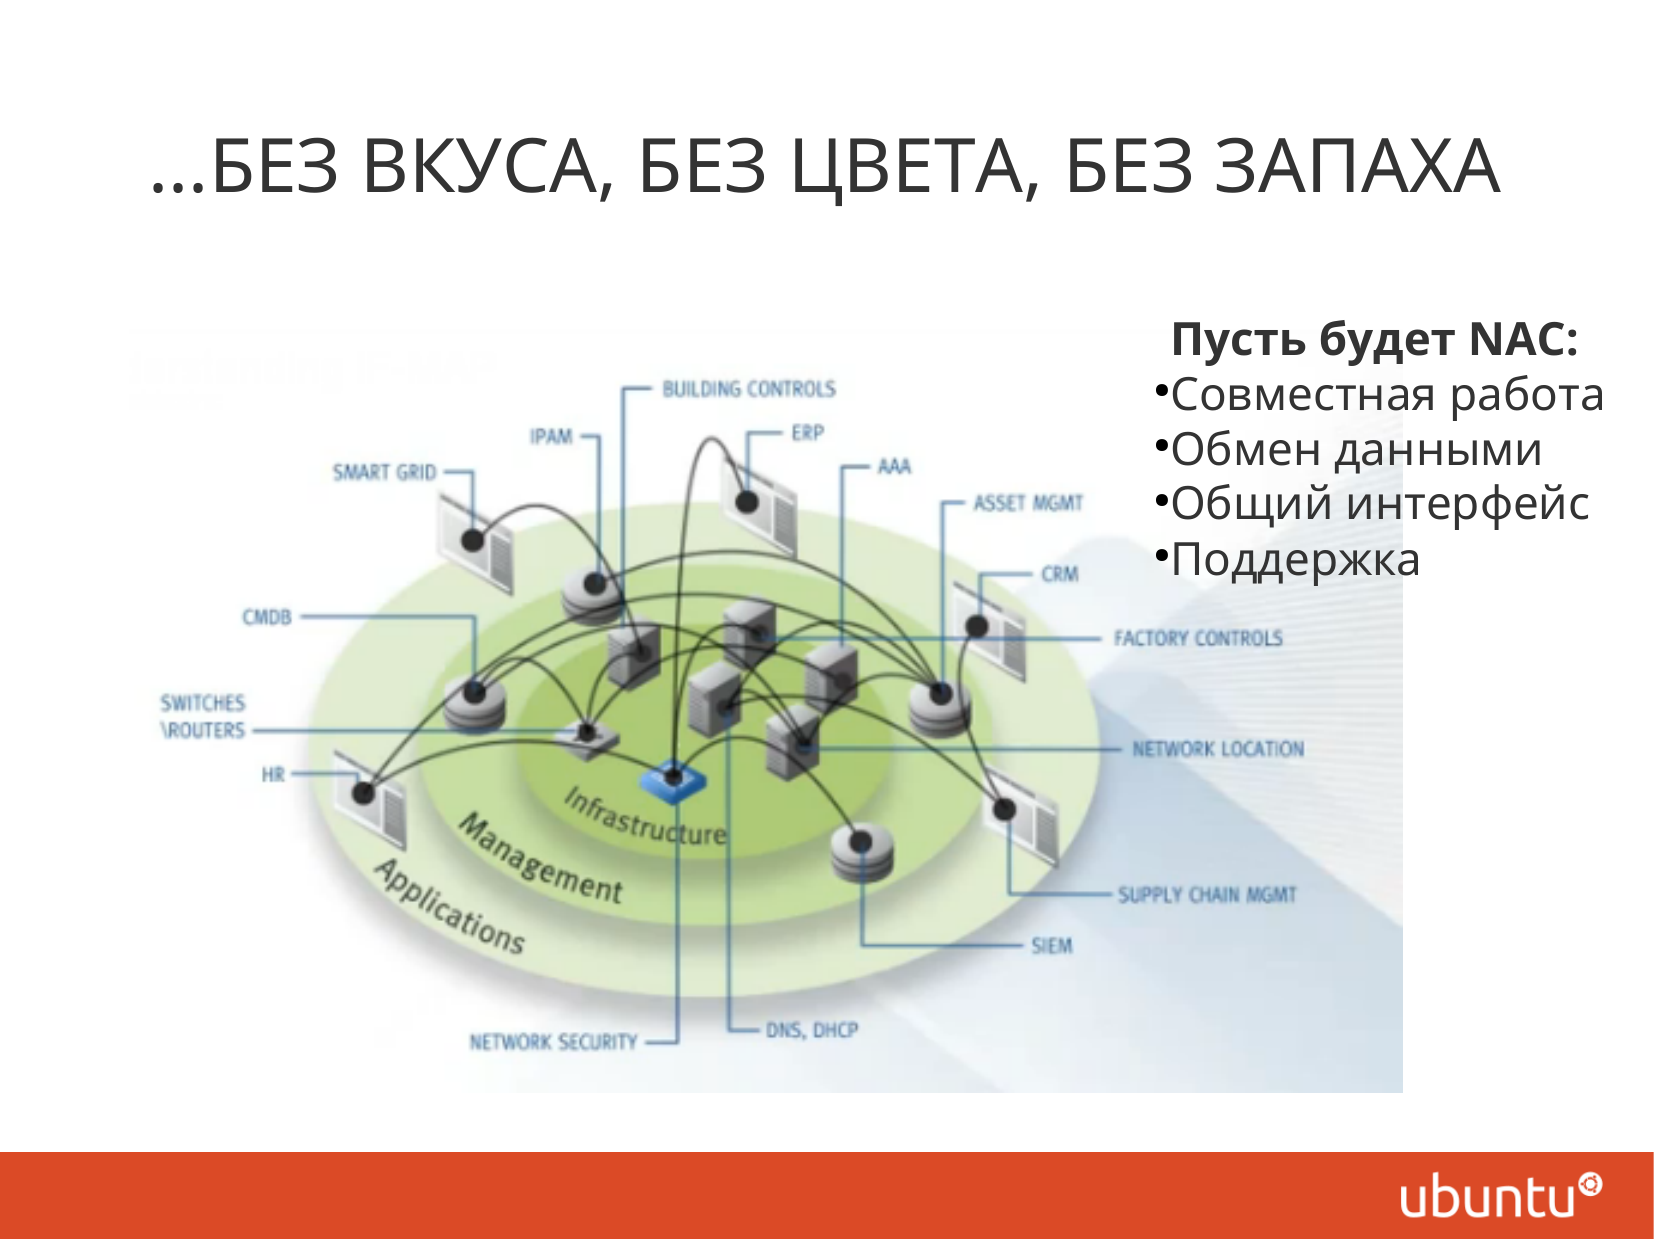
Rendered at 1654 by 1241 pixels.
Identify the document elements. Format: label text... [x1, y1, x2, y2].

picture [129, 324, 1403, 1093]
title ...БЕЗ ВКУСА, БЕЗ ЦВЕТА, БЕЗ ЗАПАХА [56, 100, 1596, 237]
list Пусть будет NAC: Совместная работа Обмен данными Общий интерфейс Поддержка [1145, 301, 1648, 626]
picture [0, 1152, 1654, 1239]
